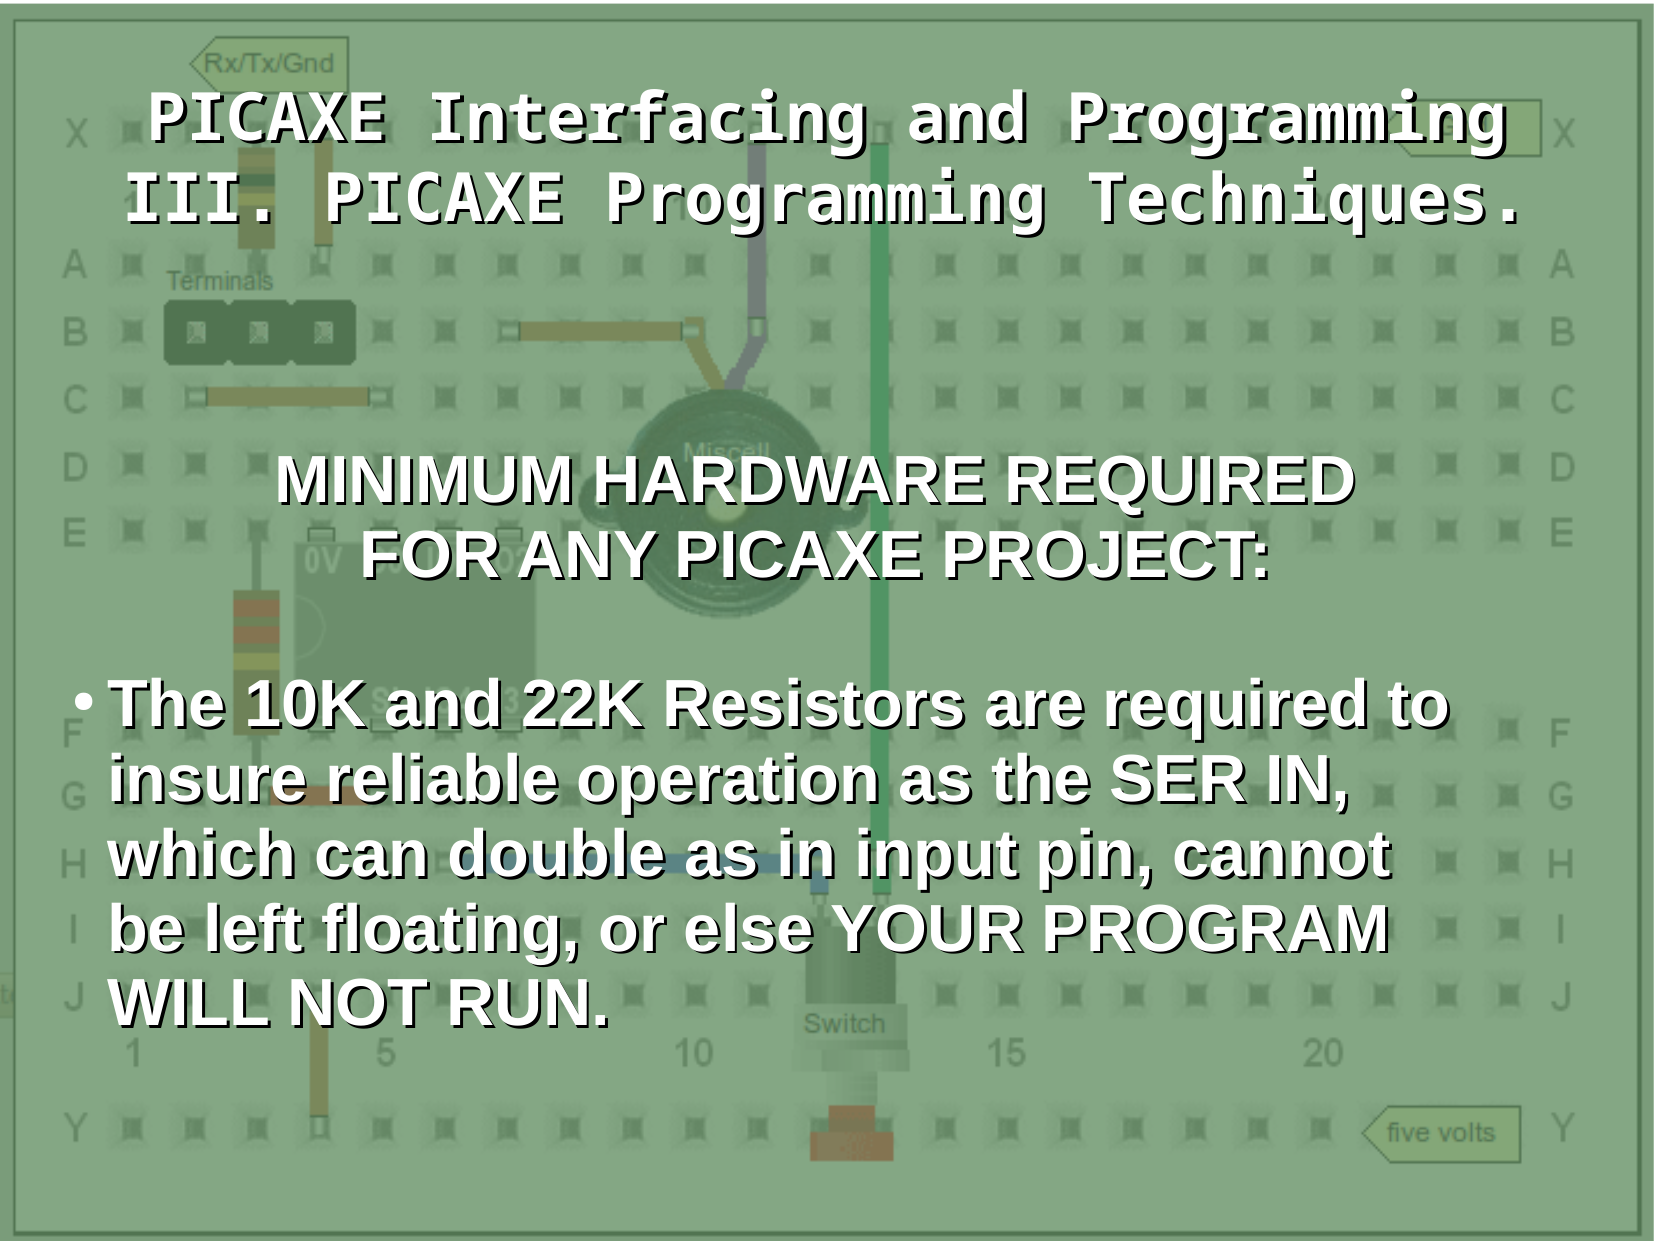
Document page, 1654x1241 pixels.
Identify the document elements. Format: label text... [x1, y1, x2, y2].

picture [0, 3, 1654, 1241]
text_box [71, 304, 1561, 1180]
title PICAXE Interfacing and Programming III. PICAXE Programming Techniques. [82, 37, 1571, 269]
